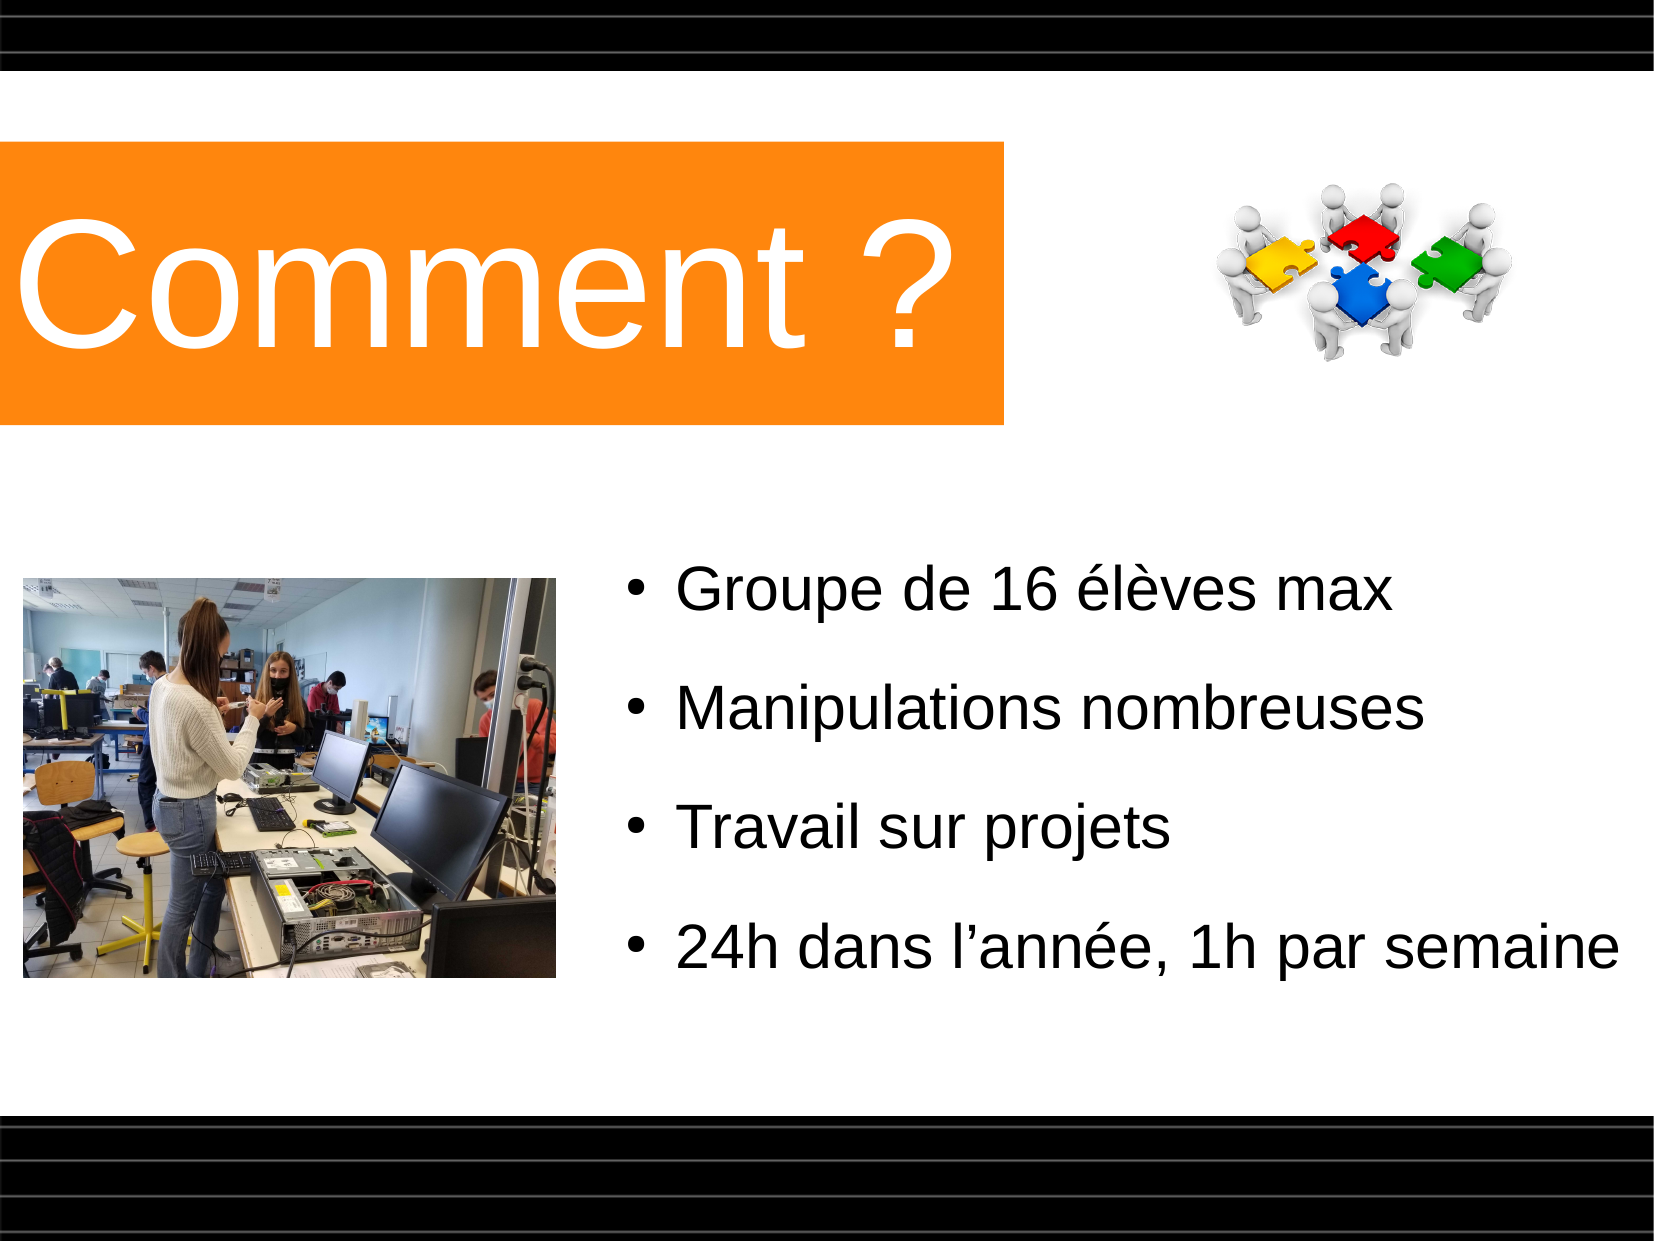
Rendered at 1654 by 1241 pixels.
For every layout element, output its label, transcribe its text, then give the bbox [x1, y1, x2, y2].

picture [0, 0, 1654, 71]
title Comment ? [0, 141, 1004, 426]
picture [1181, 174, 1543, 378]
picture [23, 578, 556, 978]
picture [0, 1116, 1654, 1241]
list Groupe de 16 élèves max Manipulations nombreuses Travail sur projets 24h dans l’année, 1h par semaine [608, 553, 1654, 1028]
